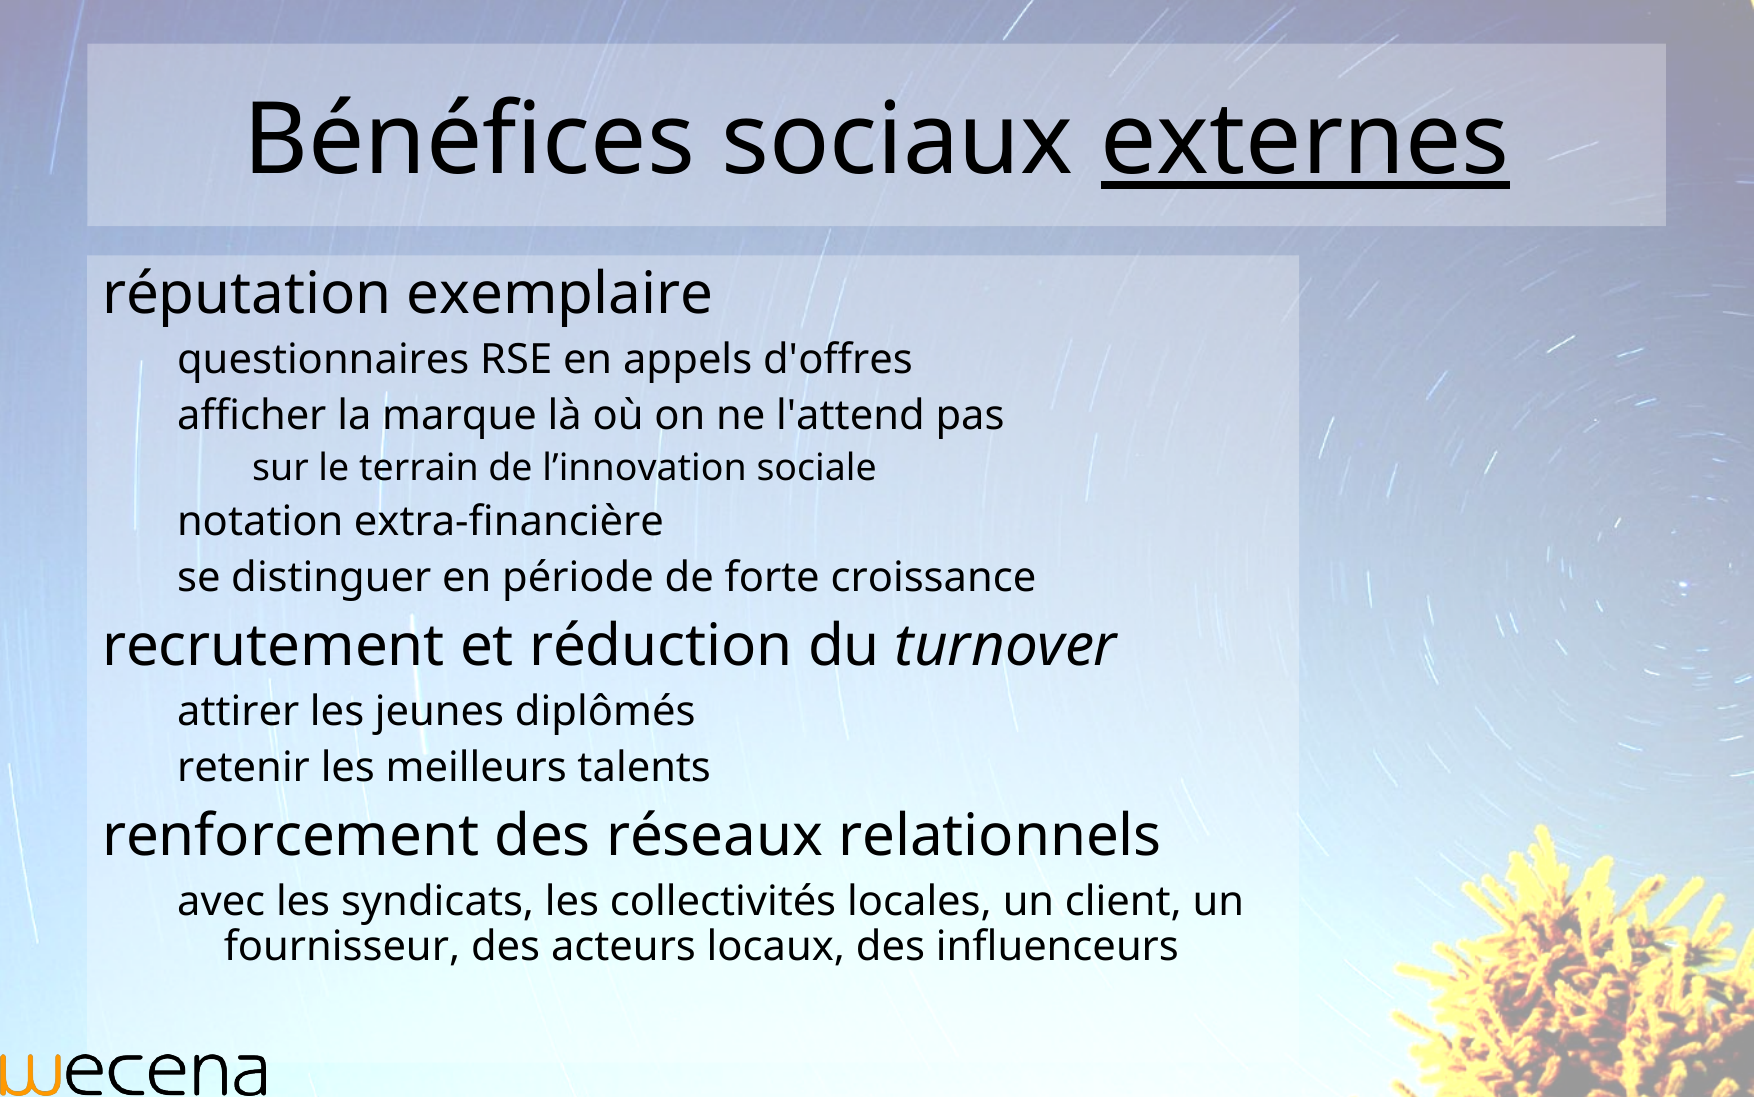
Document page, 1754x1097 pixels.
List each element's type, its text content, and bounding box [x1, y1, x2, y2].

title Bénéfices sociaux externes [87, 43, 1666, 227]
list réputation exemplaire questionnaires RSE en appels d'offres afficher la marque là où on ne l'attend pas sur le terrain de l’innovation sociale notation extra-financière se distinguer en période de forte croissance recrutement et réduction du turnover attirer les jeunes diplômés retenir les meilleurs talents renforcement des réseaux relationnels avec les syndicats, les collectivités locales, un client, un fournisseur, des acteurs locaux, des influenceurs [87, 255, 1300, 1063]
picture [0, 0, 1754, 1097]
